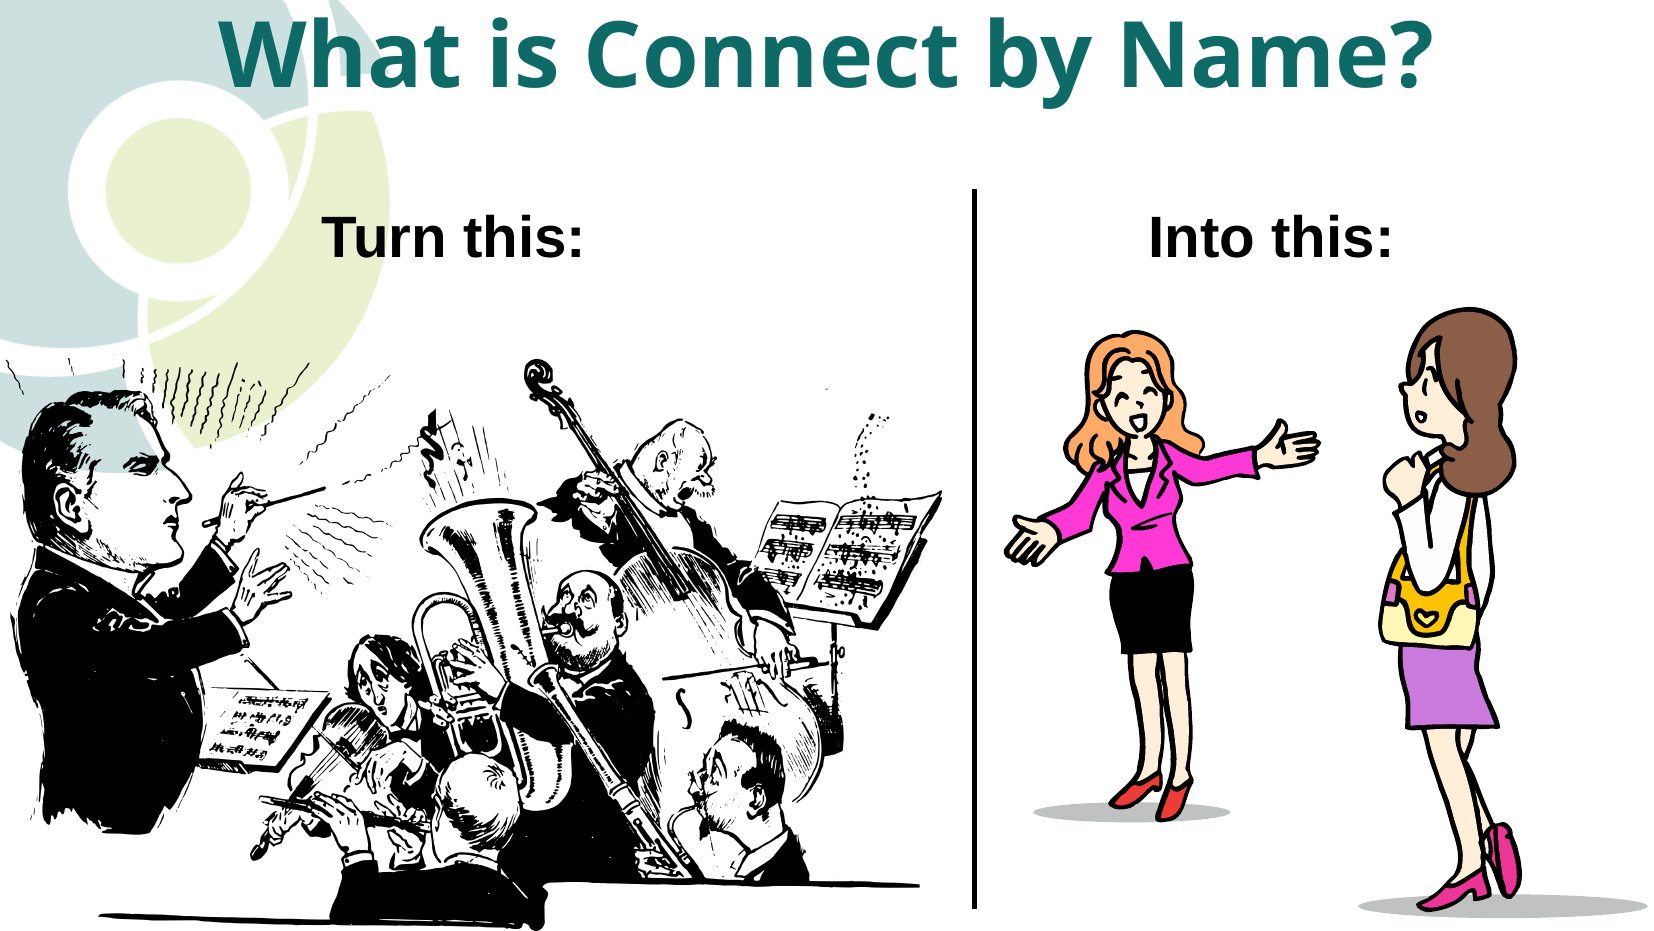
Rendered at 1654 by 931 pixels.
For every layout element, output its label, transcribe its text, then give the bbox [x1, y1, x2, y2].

text_box Into this: [1133, 197, 1430, 292]
text_box Turn this: [307, 197, 603, 292]
picture [1003, 306, 1648, 919]
title What is Connect by Name? [82, 8, 1571, 221]
picture [0, 354, 942, 931]
